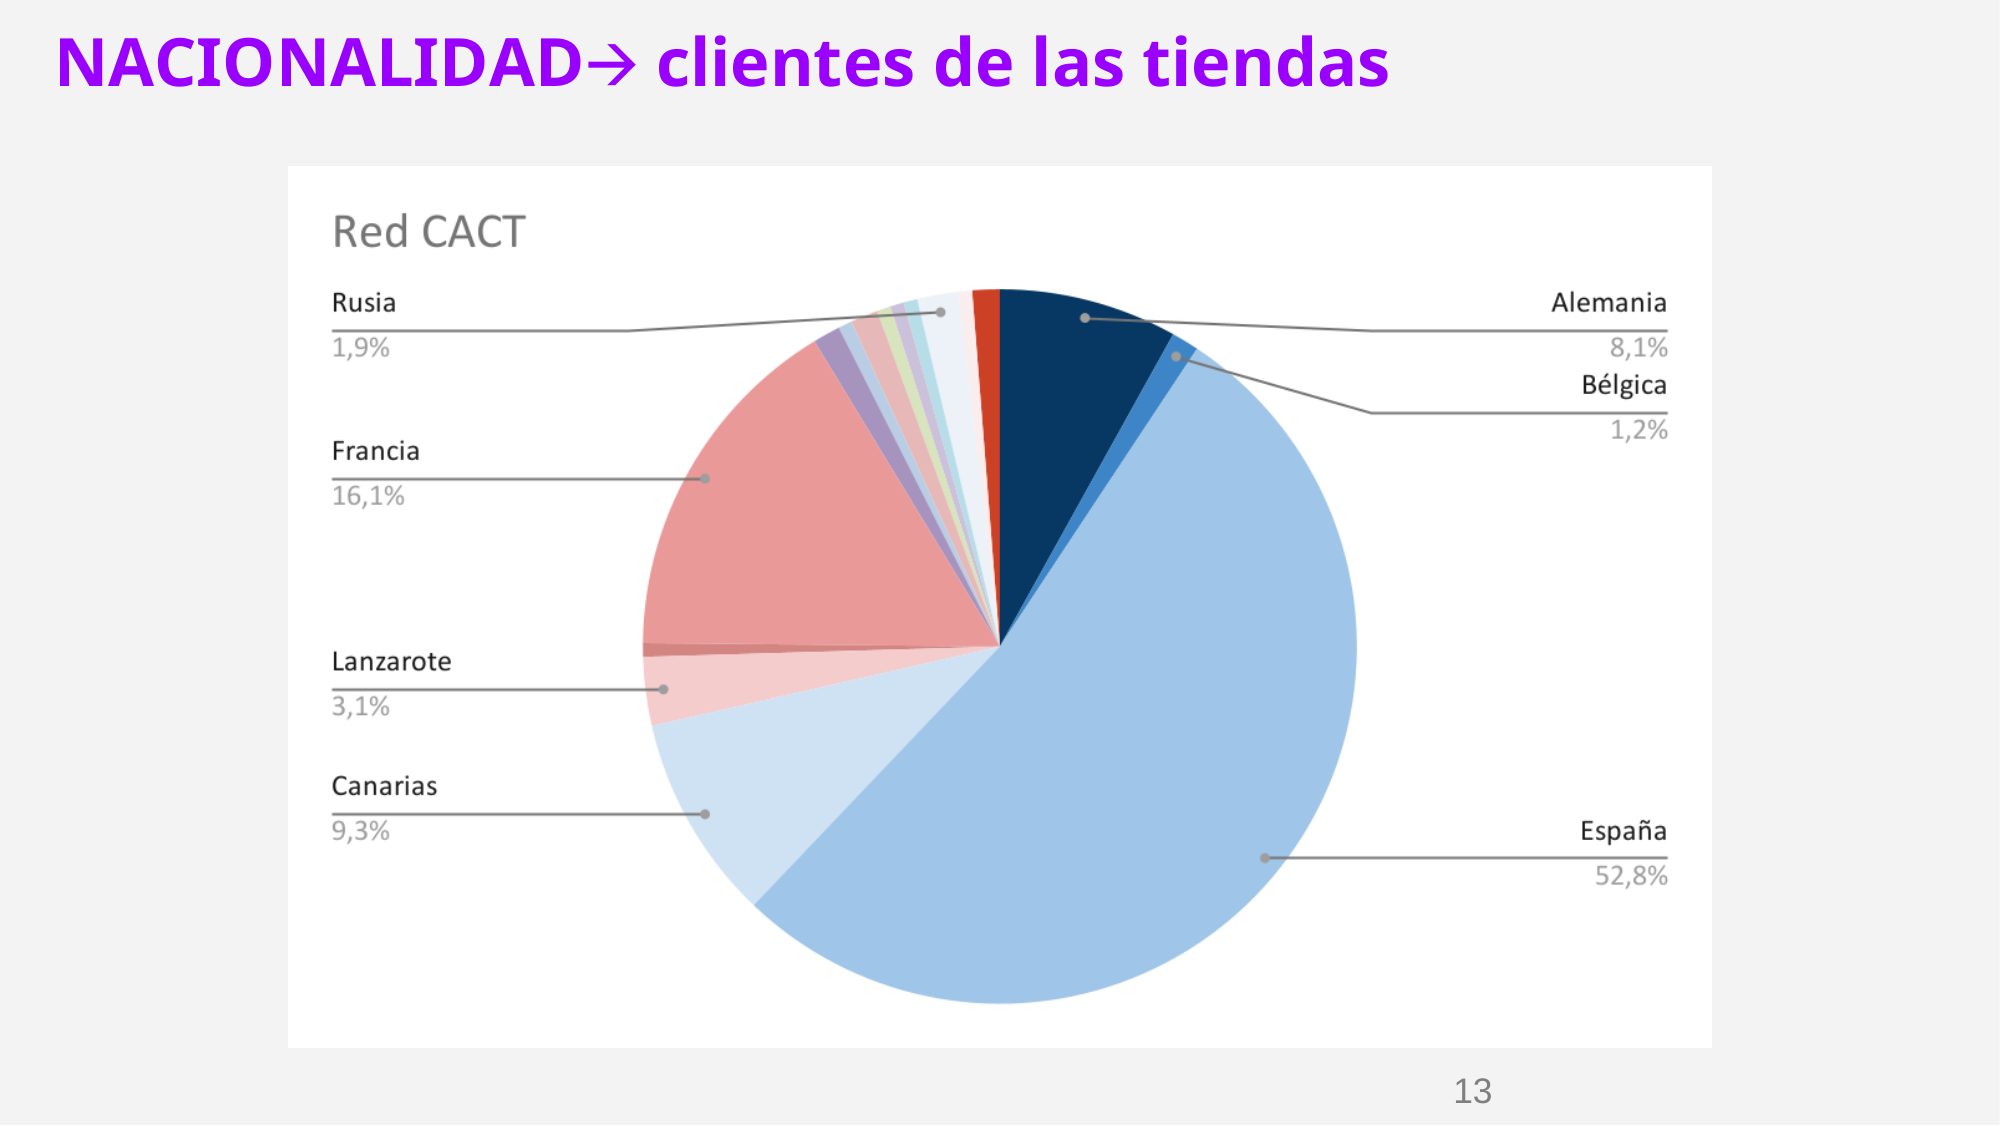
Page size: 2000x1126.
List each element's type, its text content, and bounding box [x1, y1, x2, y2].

picture [288, 166, 1712, 1048]
text_box NACIONALIDAD🡪 clientes de las tiendas [54, 0, 1513, 120]
text_box <número> [1435, 1059, 1903, 1120]
